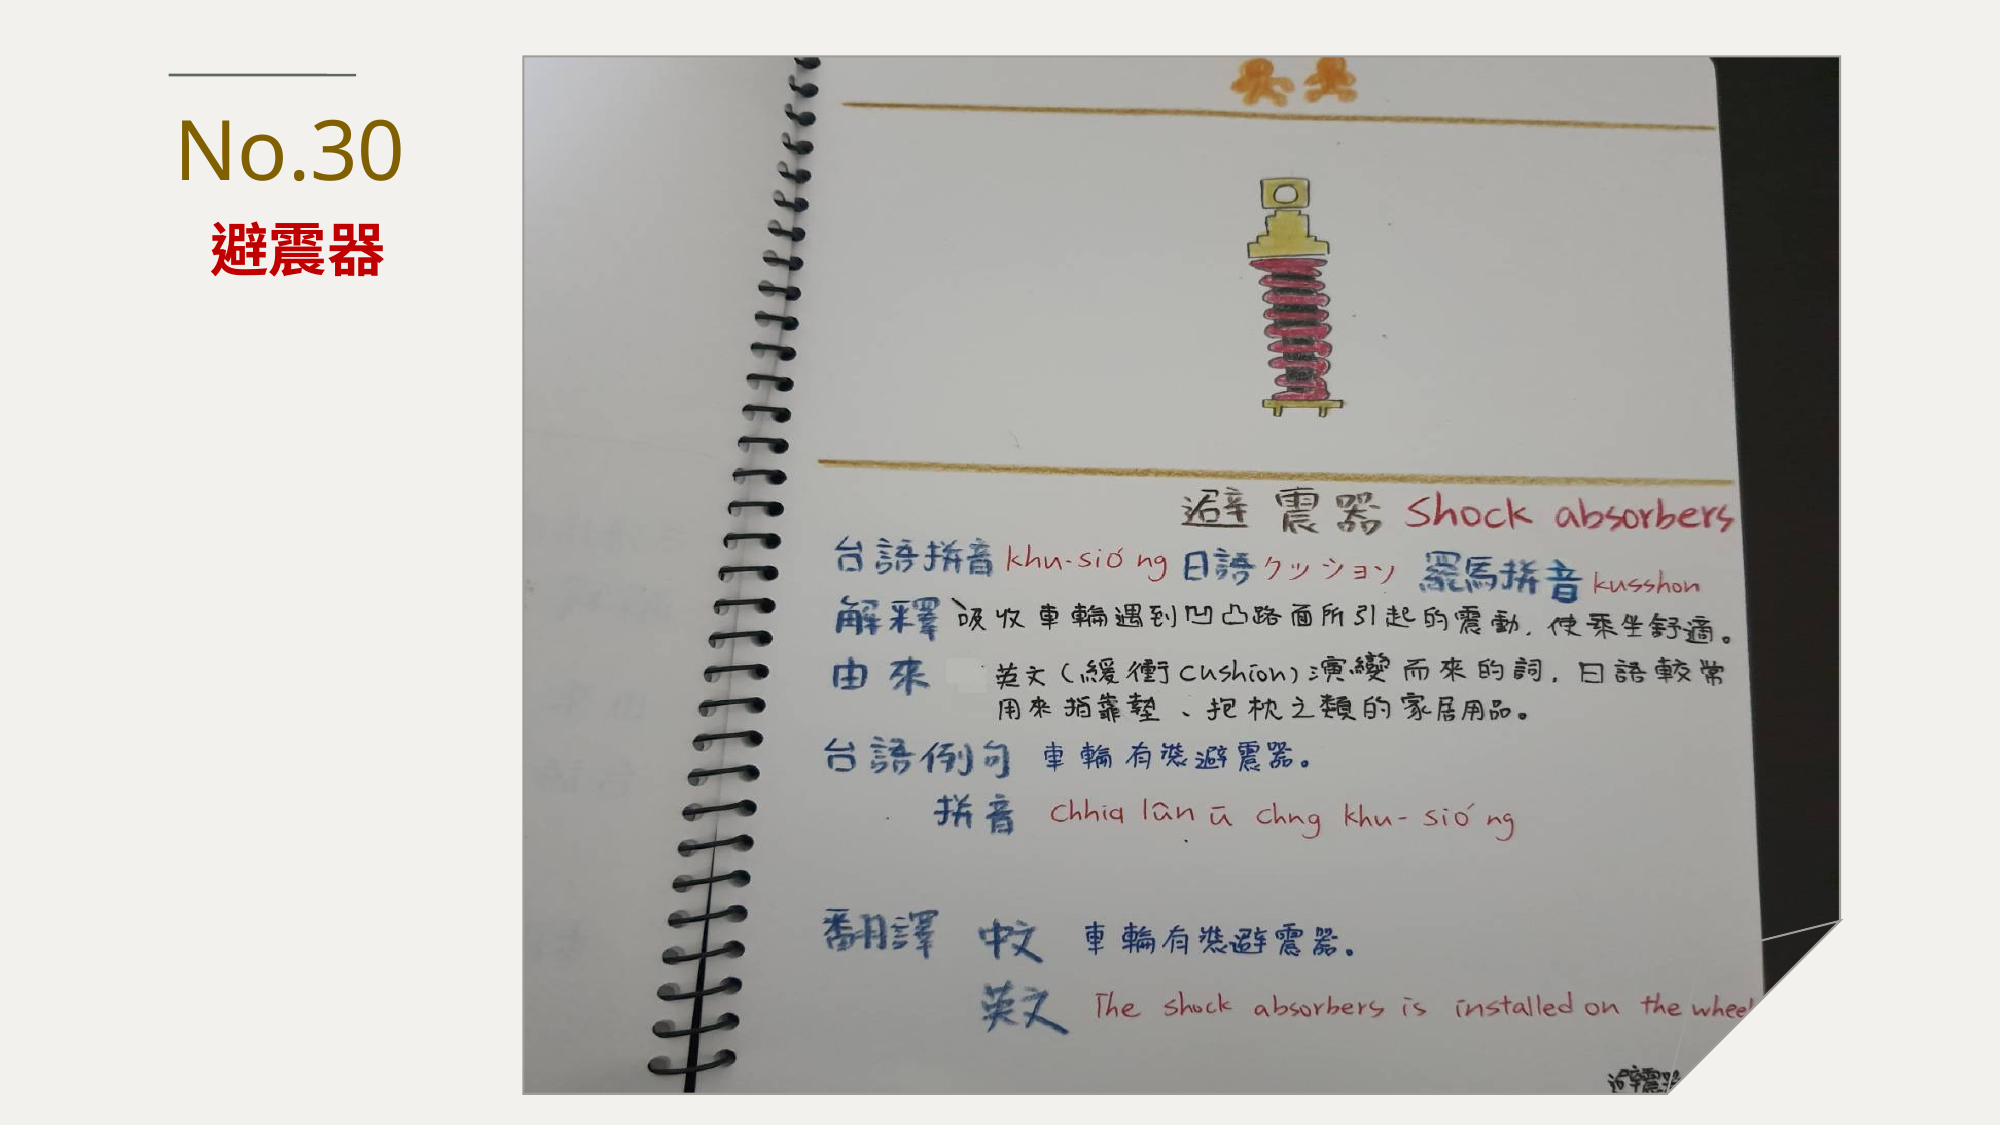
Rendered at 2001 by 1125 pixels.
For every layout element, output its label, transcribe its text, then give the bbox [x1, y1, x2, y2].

text_box [523, 56, 1840, 1094]
text_box No.30 [159, 90, 523, 205]
text_box 避震器 [196, 206, 411, 291]
